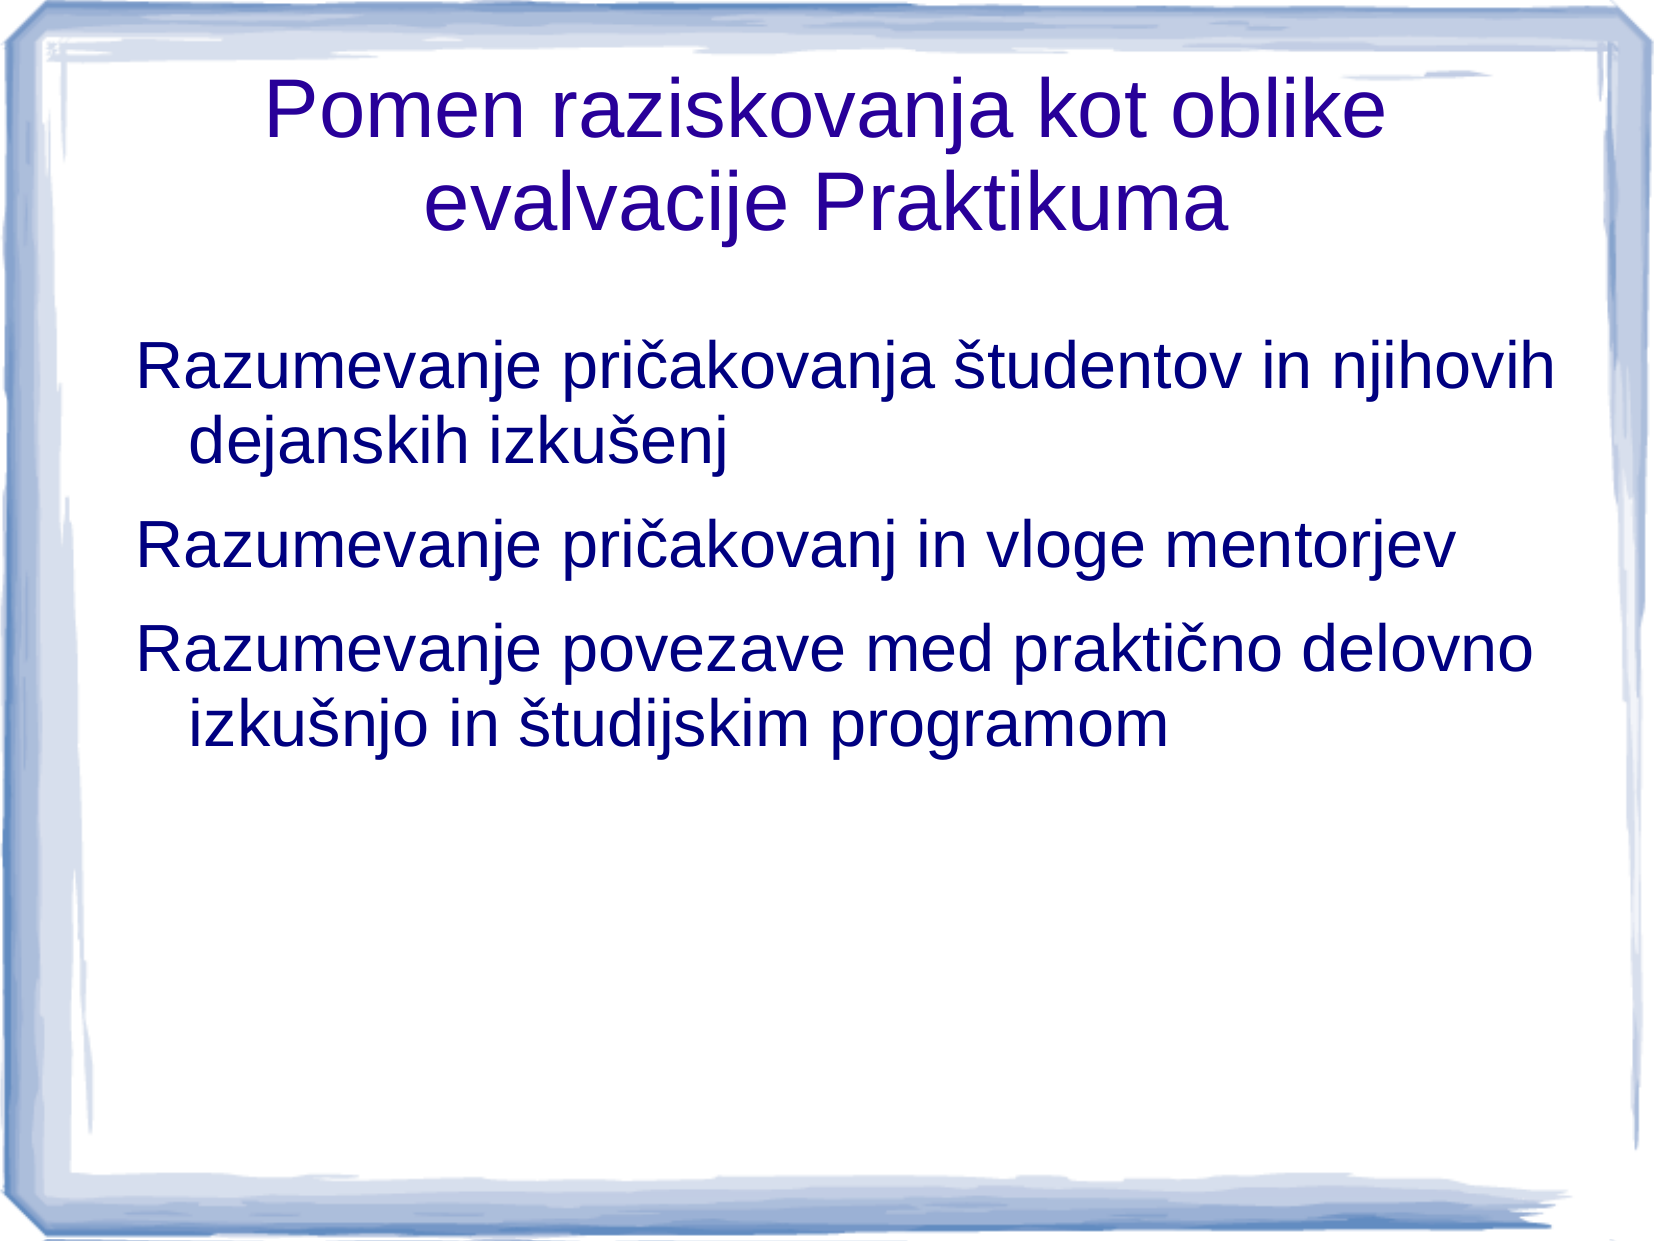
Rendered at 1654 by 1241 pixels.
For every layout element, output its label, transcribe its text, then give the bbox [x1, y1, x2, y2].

list Razumevanje pričakovanja študentov in njihovih dejanskih izkušenj Razumevanje pričakovanj in vloge mentorjev Razumevanje povezave med praktično delovno izkušnjo in študijskim programom [118, 324, 1571, 990]
title Pomen raziskovanja kot oblike evalvacije Praktikuma [82, 56, 1571, 250]
picture [0, 0, 1654, 1241]
